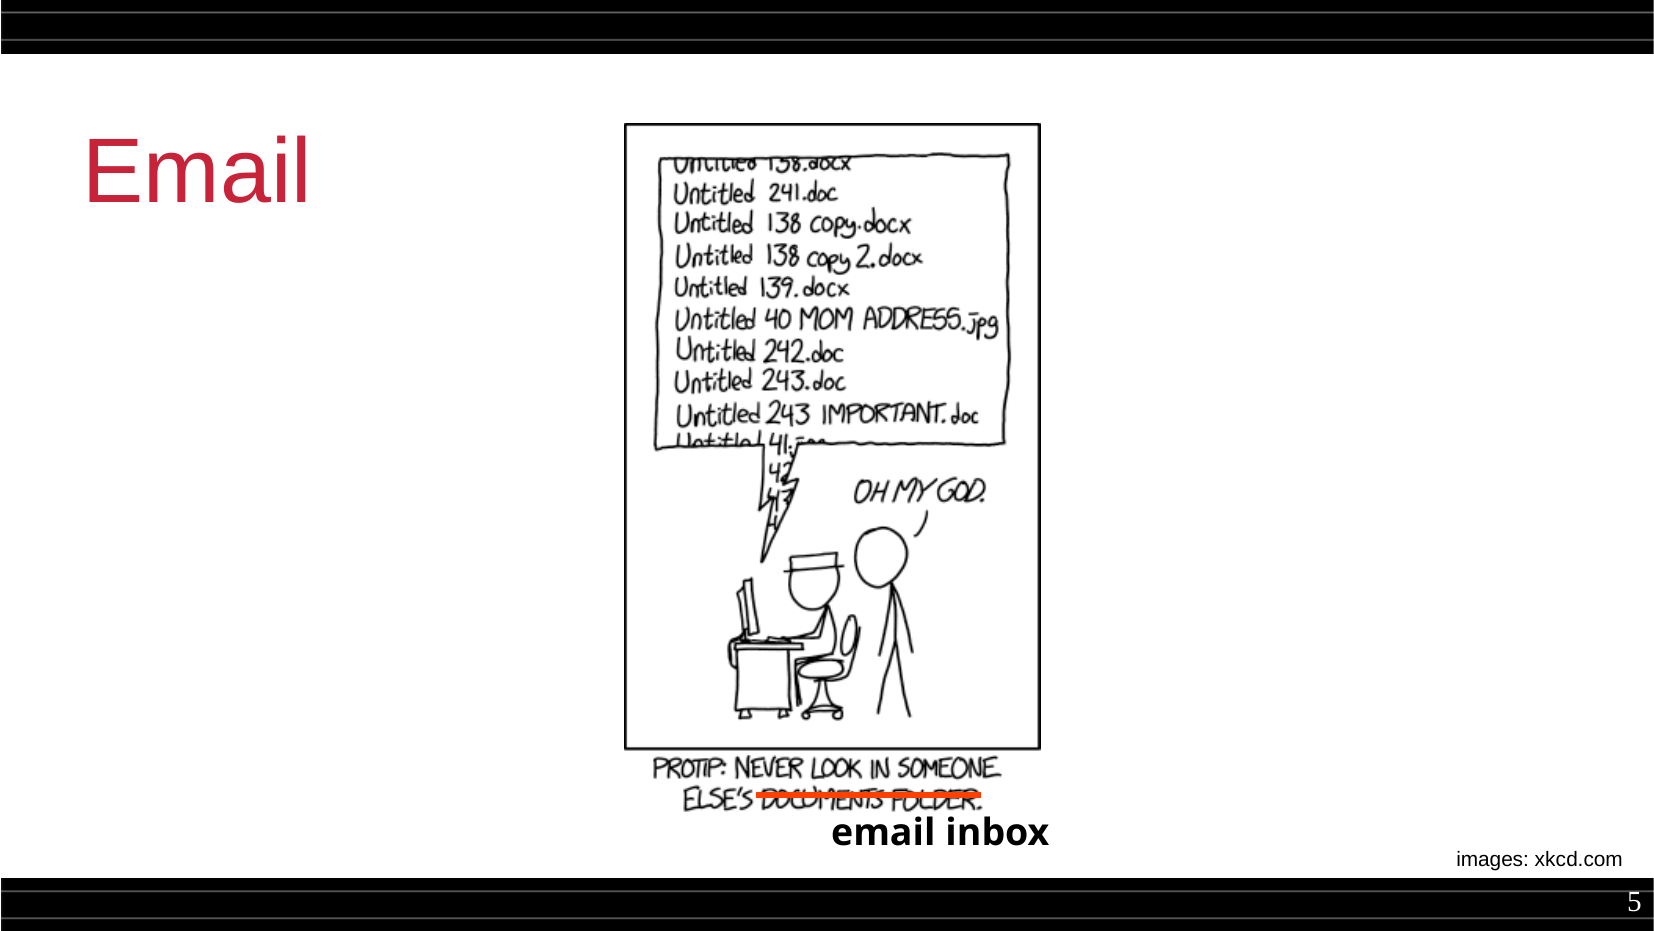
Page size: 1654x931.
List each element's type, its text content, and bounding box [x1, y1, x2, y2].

picture [624, 123, 1041, 815]
title Email [82, 92, 1571, 249]
text_box images: xkcd.com [1441, 840, 1638, 879]
text_box email inbox [816, 798, 1090, 875]
picture [1, 878, 1654, 931]
picture [1, 0, 1654, 54]
